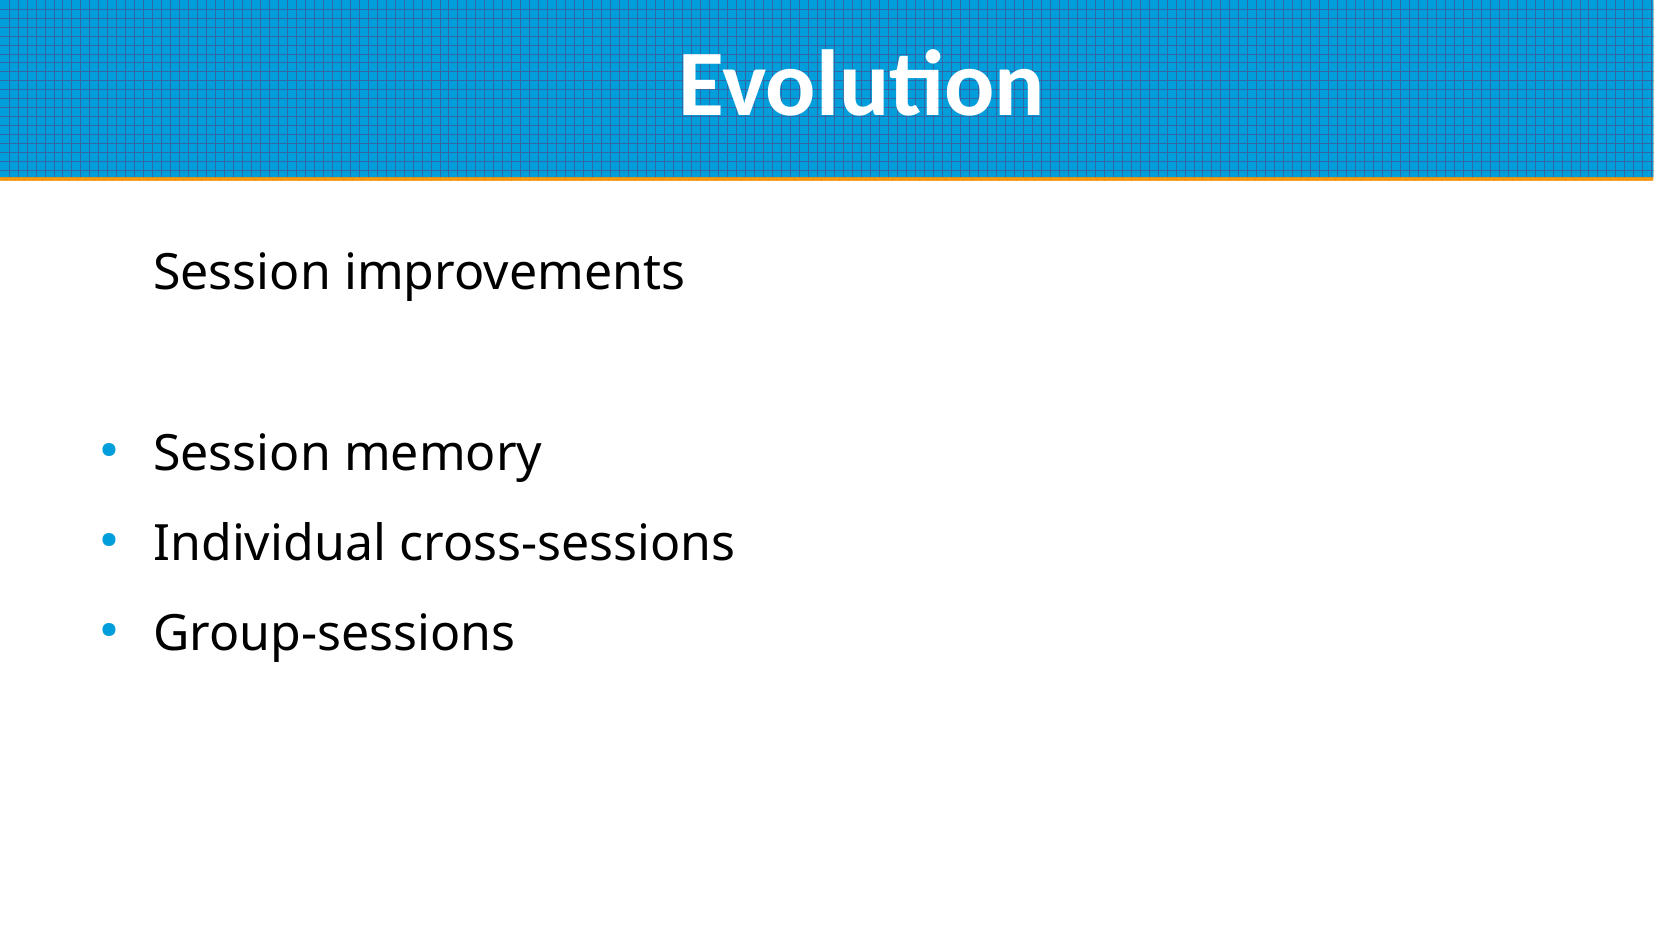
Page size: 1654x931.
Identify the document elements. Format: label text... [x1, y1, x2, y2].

list Session improvements Session memory Individual cross-sessions Group-sessions [82, 236, 1563, 811]
title Evolution [82, 14, 1571, 171]
